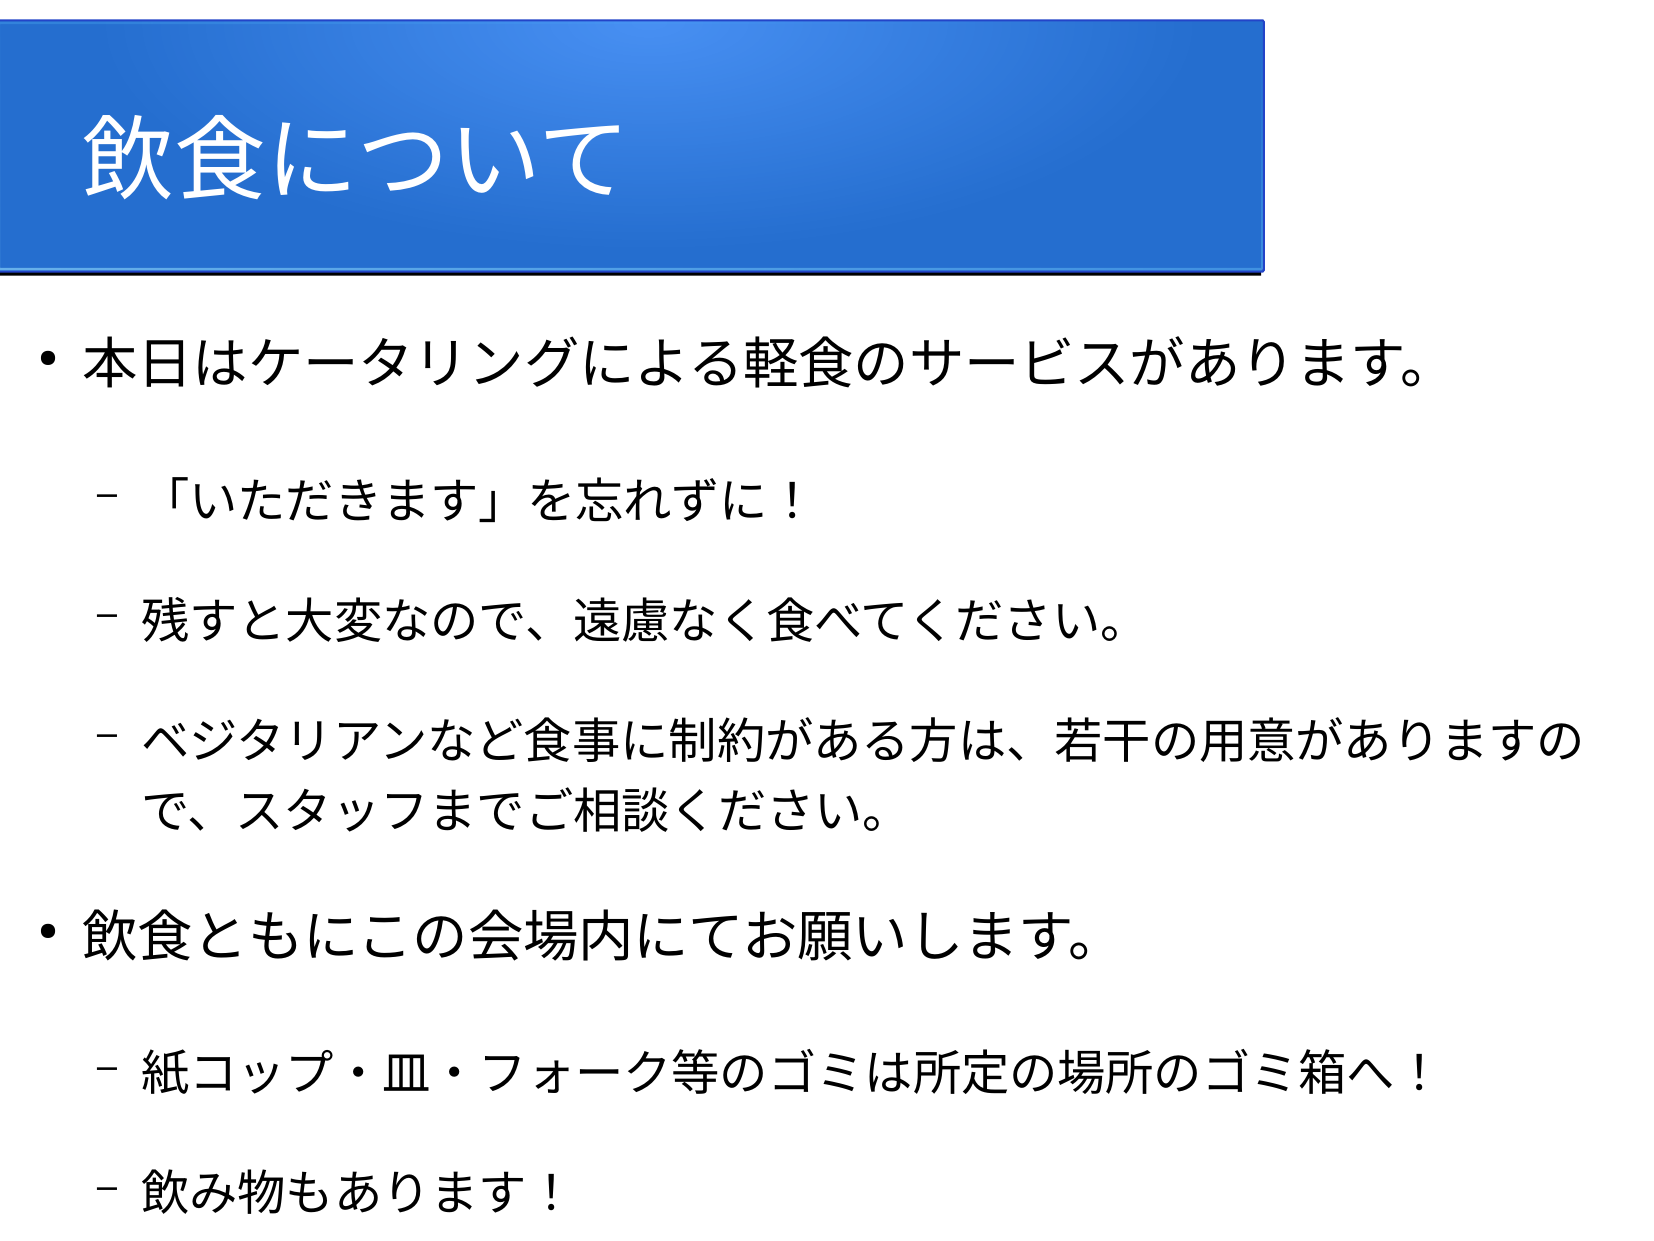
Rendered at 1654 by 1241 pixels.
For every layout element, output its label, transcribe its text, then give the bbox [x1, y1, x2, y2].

title 飲食について [82, 49, 1250, 257]
list 本日はケータリングによる軽食のサービスがあります。 「いただきます」を忘れずに！ 残すと大変なので、遠慮なく食べてください。 ベジタリアンなど食事に制約がある方は、若干の用意がありますので、スタッフまでご相談ください。 飲食ともにこの会場内にてお願いします。 紙コップ・皿・フォーク等のゴミは所定の場所のゴミ箱へ！ 飲み物もあります！ [23, 319, 1642, 1229]
